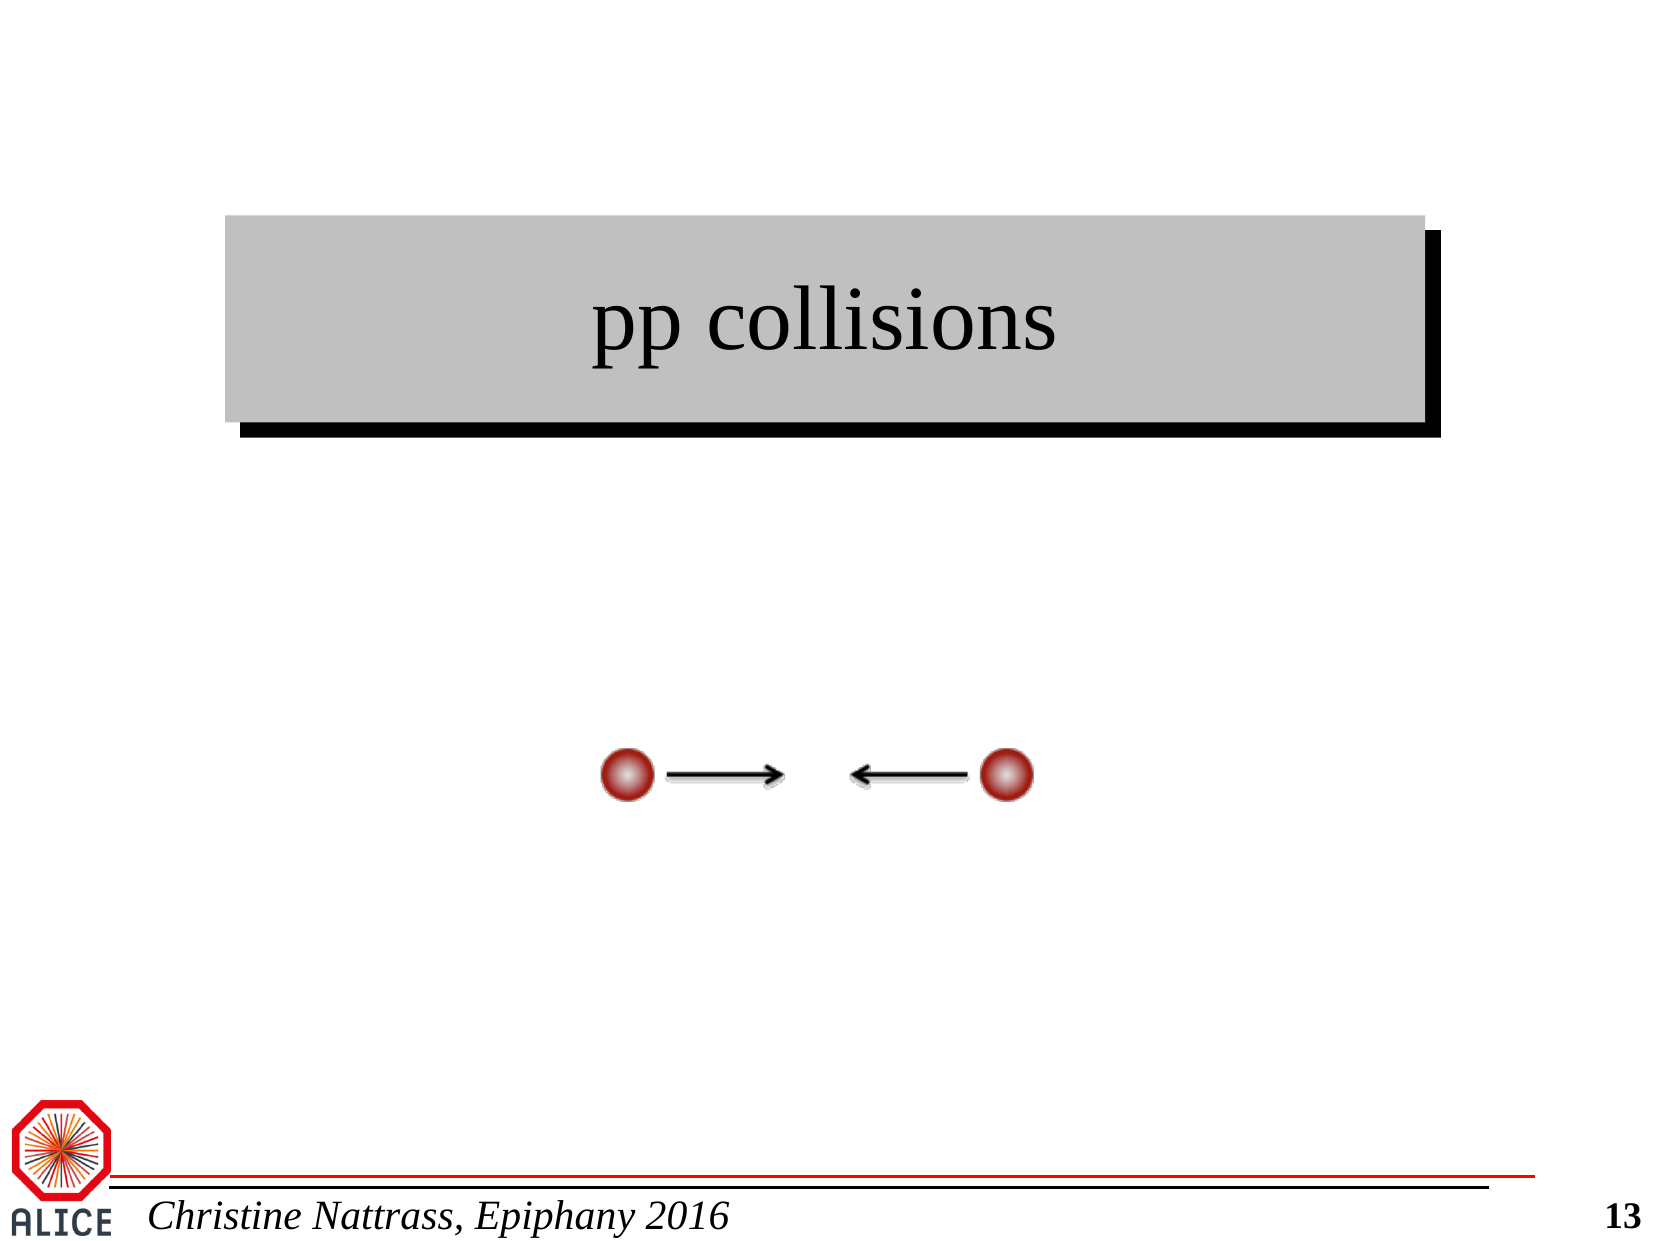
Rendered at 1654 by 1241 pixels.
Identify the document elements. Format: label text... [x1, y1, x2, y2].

title pp collisions [225, 215, 1426, 423]
picture [11, 1100, 111, 1236]
picture [595, 525, 1040, 1068]
